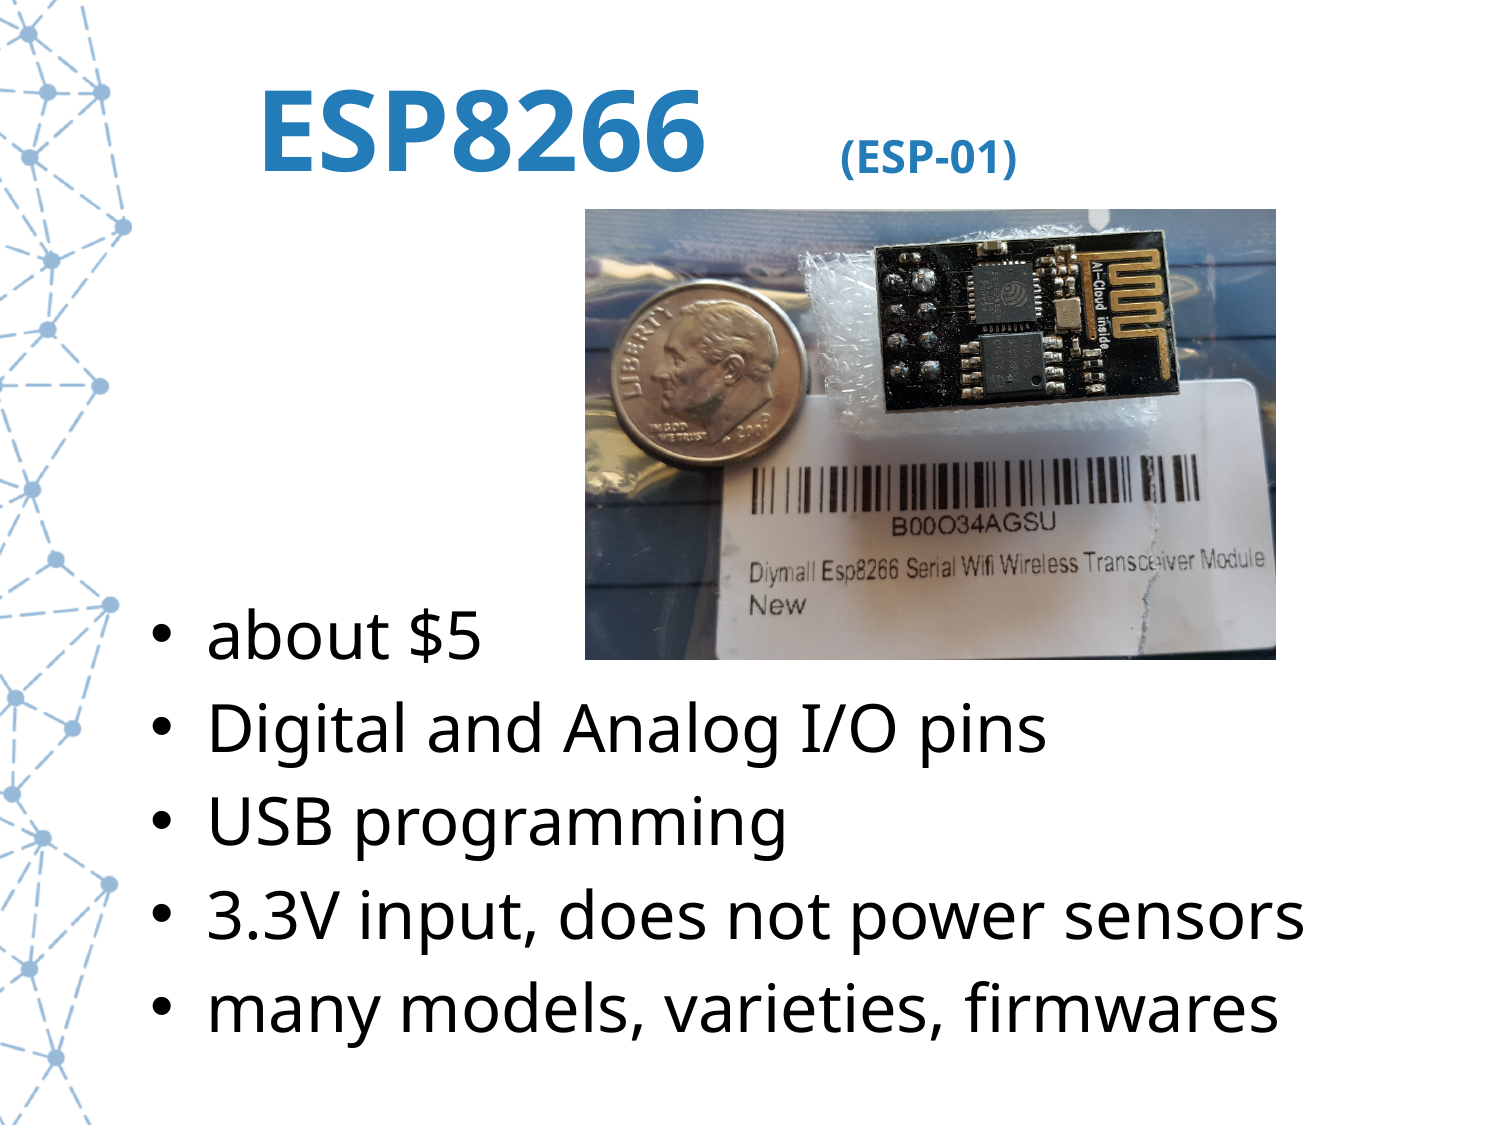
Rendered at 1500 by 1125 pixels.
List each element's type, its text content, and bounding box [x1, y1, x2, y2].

title (ESP-01) [825, 120, 1096, 196]
picture [585, 209, 1276, 661]
list about $5 Digital and Analog I/O pins USB programming 3.3V input, does not power sensors many models, varieties, firmwares [135, 585, 1441, 931]
title ESP8266 [240, 51, 872, 217]
picture [0, 0, 133, 1125]
